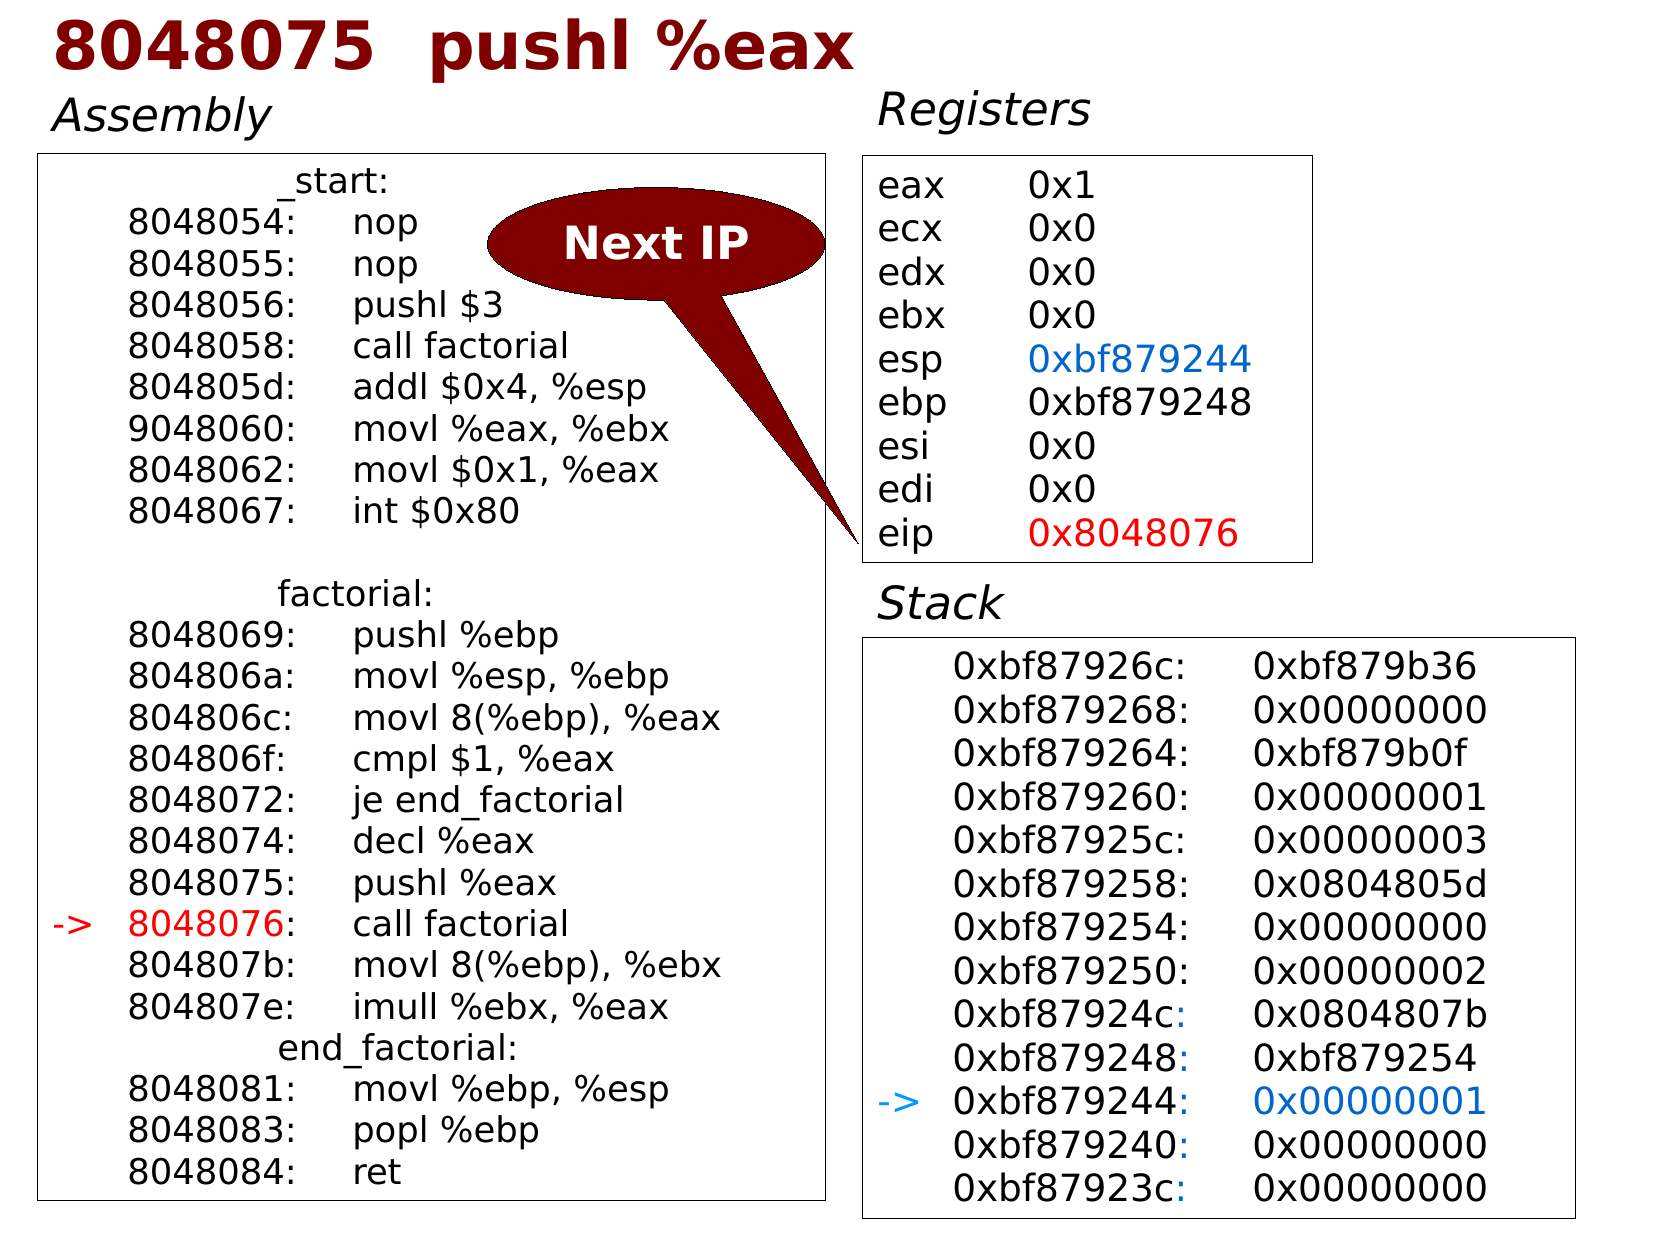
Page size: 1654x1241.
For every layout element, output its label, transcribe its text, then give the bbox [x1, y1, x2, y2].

text_box 0xbf87926c: 0xbf879b36 0xbf879268: 0x00000000 0xbf879264: 0xbf879b0f 0xbf879260: 0x00000001 0xbf87925c: 0x00000003 0xbf879258: 0x0804805d 0xbf879254: 0x00000000 0xbf879250: 0x00000002 0xbf87924c: 0x0804807b 0xbf879248: 0xbf879254 -> 0xbf879244: 0x00000001 0xbf879240: 0x00000000 0xbf87923c: 0x00000000 [862, 637, 1576, 1219]
text_box _start: 8048054: nop 8048055: nop 8048056: pushl $3 8048058: call factorial 804805d: addl $0x4, %esp 9048060: movl %eax, %ebx 8048062: movl $0x1, %eax 8048067: int $0x80 factorial: 8048069: pushl %ebp 804806a: movl %esp, %ebp 804806c: movl 8(%ebp), %eax 804806f: cmpl $1, %eax 8048072: je end_factorial 8048074: decl %eax 8048075: pushl %eax -> 8048076: call factorial 804807b: movl 8(%ebp), %ebx 804807e: imull %ebx, %eax end_factorial: 8048081: movl %ebp, %esp 8048083: popl %ebp 8048084: ret [37, 153, 826, 1201]
text_box 8048075 pushl %eax [37, 0, 1388, 93]
text_box Registers [862, 75, 1126, 144]
text_box Stack [862, 569, 1051, 638]
text_box eax 0x1 ecx 0x0 edx 0x0 ebx 0x0 esp 0xbf879244 ebp 0xbf879248 esi 0x0 edi 0x0 eip 0x8048076 [862, 155, 1313, 563]
text_box Assembly [37, 81, 301, 151]
text_box Next IP [487, 187, 859, 544]
